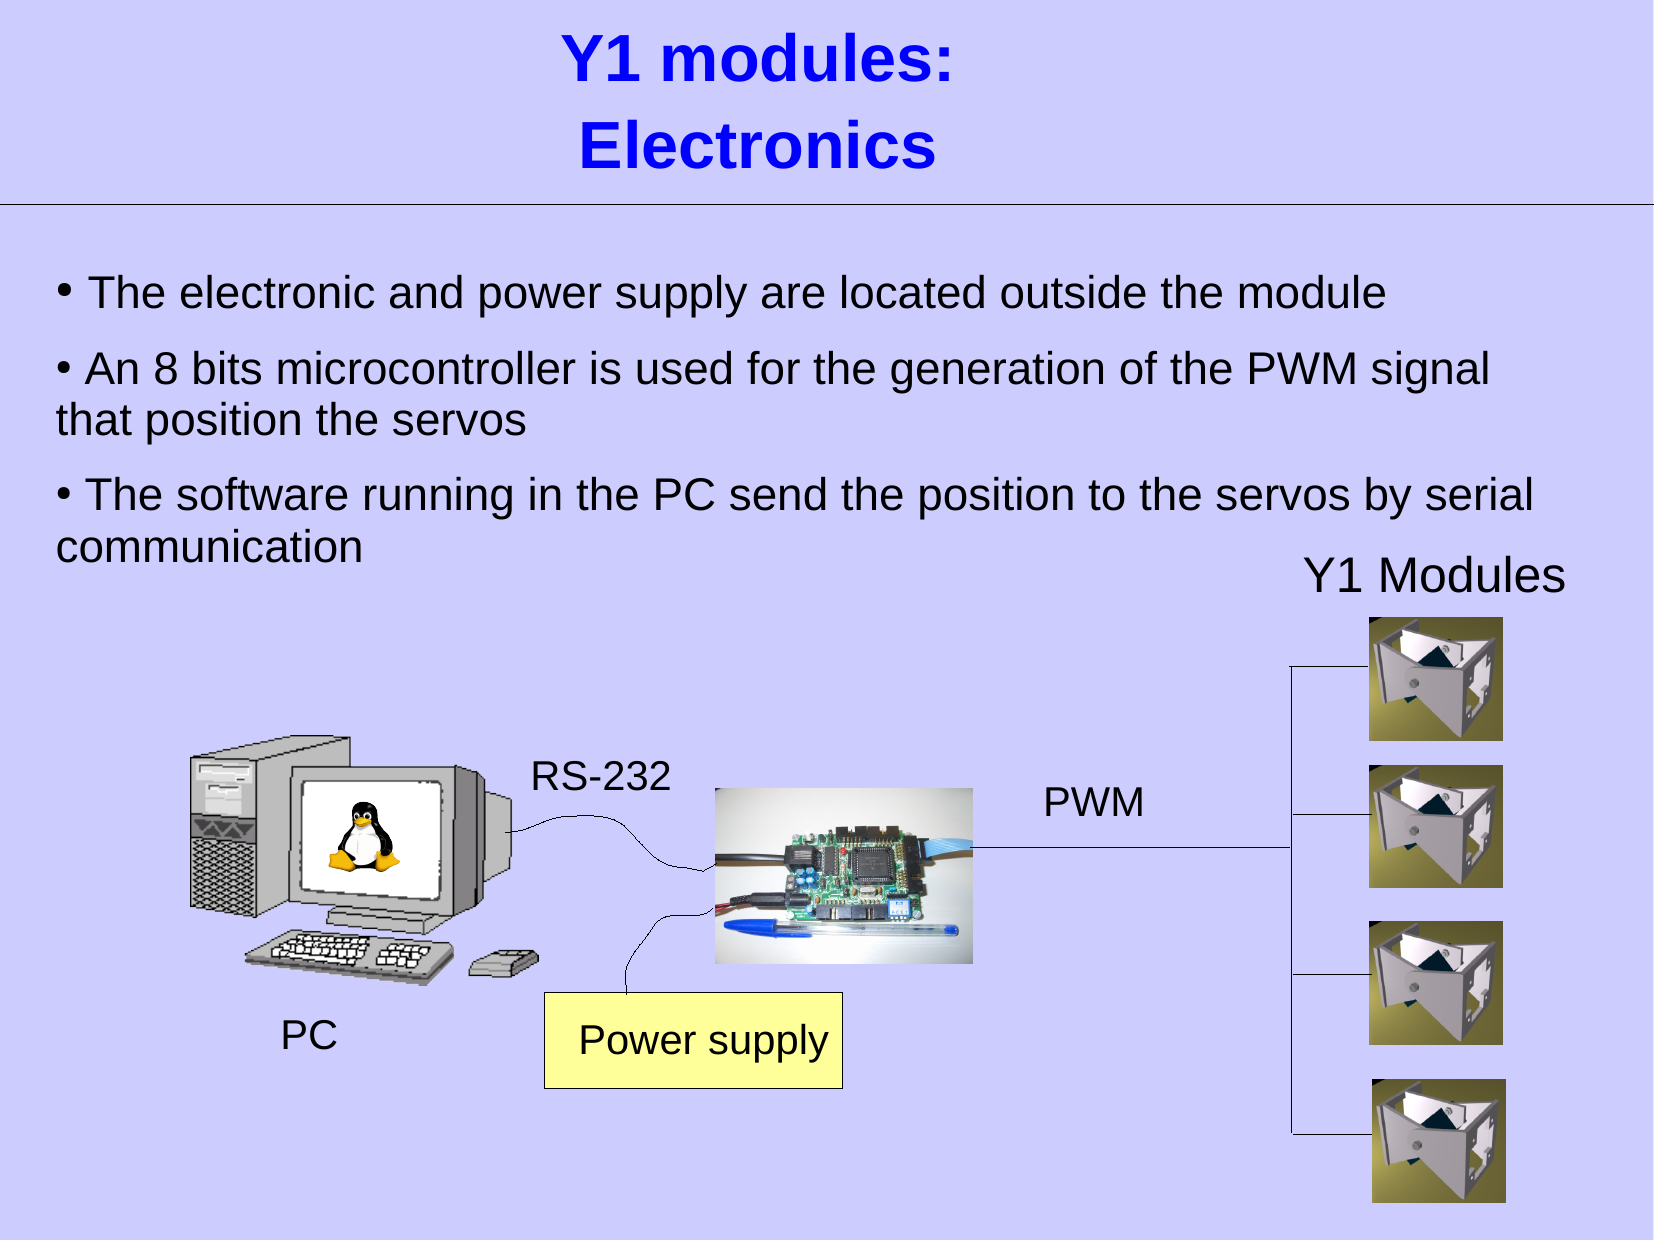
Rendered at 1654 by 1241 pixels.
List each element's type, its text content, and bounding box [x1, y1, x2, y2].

picture [1369, 617, 1503, 741]
text_box PC [280, 1012, 339, 1059]
title Y1 modules: Electronics [120, 0, 1396, 191]
text_box Power supply [578, 1016, 829, 1064]
picture [715, 788, 973, 964]
text_box [544, 992, 843, 1089]
text_box PWM [1043, 778, 1188, 826]
text_box The electronic and power supply are located outside the module An 8 bits microcontroller is used for the generation of the PWM signal that position the servos The software running in the PC send the position to the servos by serial communication [55, 263, 1558, 596]
picture [1369, 765, 1503, 888]
picture [1369, 921, 1503, 1045]
text_box RS-232 [530, 752, 675, 800]
picture [190, 735, 539, 986]
text_box Y1 Modules [1302, 546, 1567, 603]
picture [1372, 1079, 1506, 1203]
